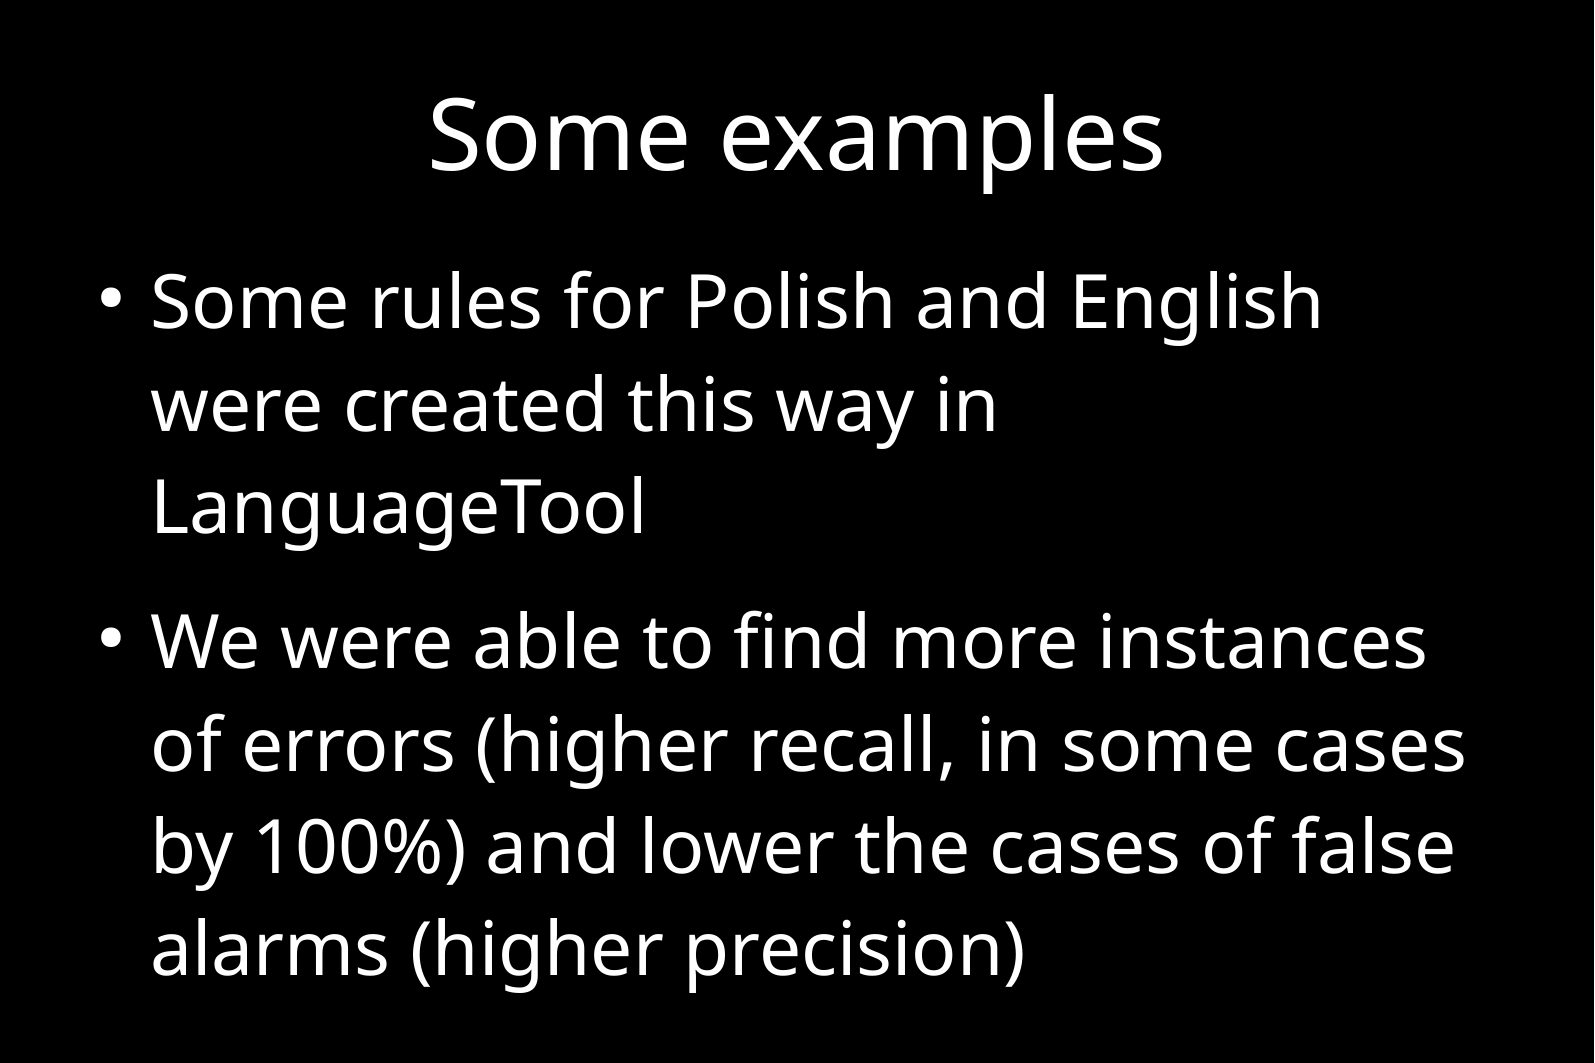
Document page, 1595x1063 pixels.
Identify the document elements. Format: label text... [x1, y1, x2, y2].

title Some examples [79, 49, 1515, 213]
list Some rules for Polish and English were created this way in LanguageTool We were able to find more instances of errors (higher recall, in some cases by 100%) and lower the cases of false alarms (higher precision) [79, 248, 1515, 936]
